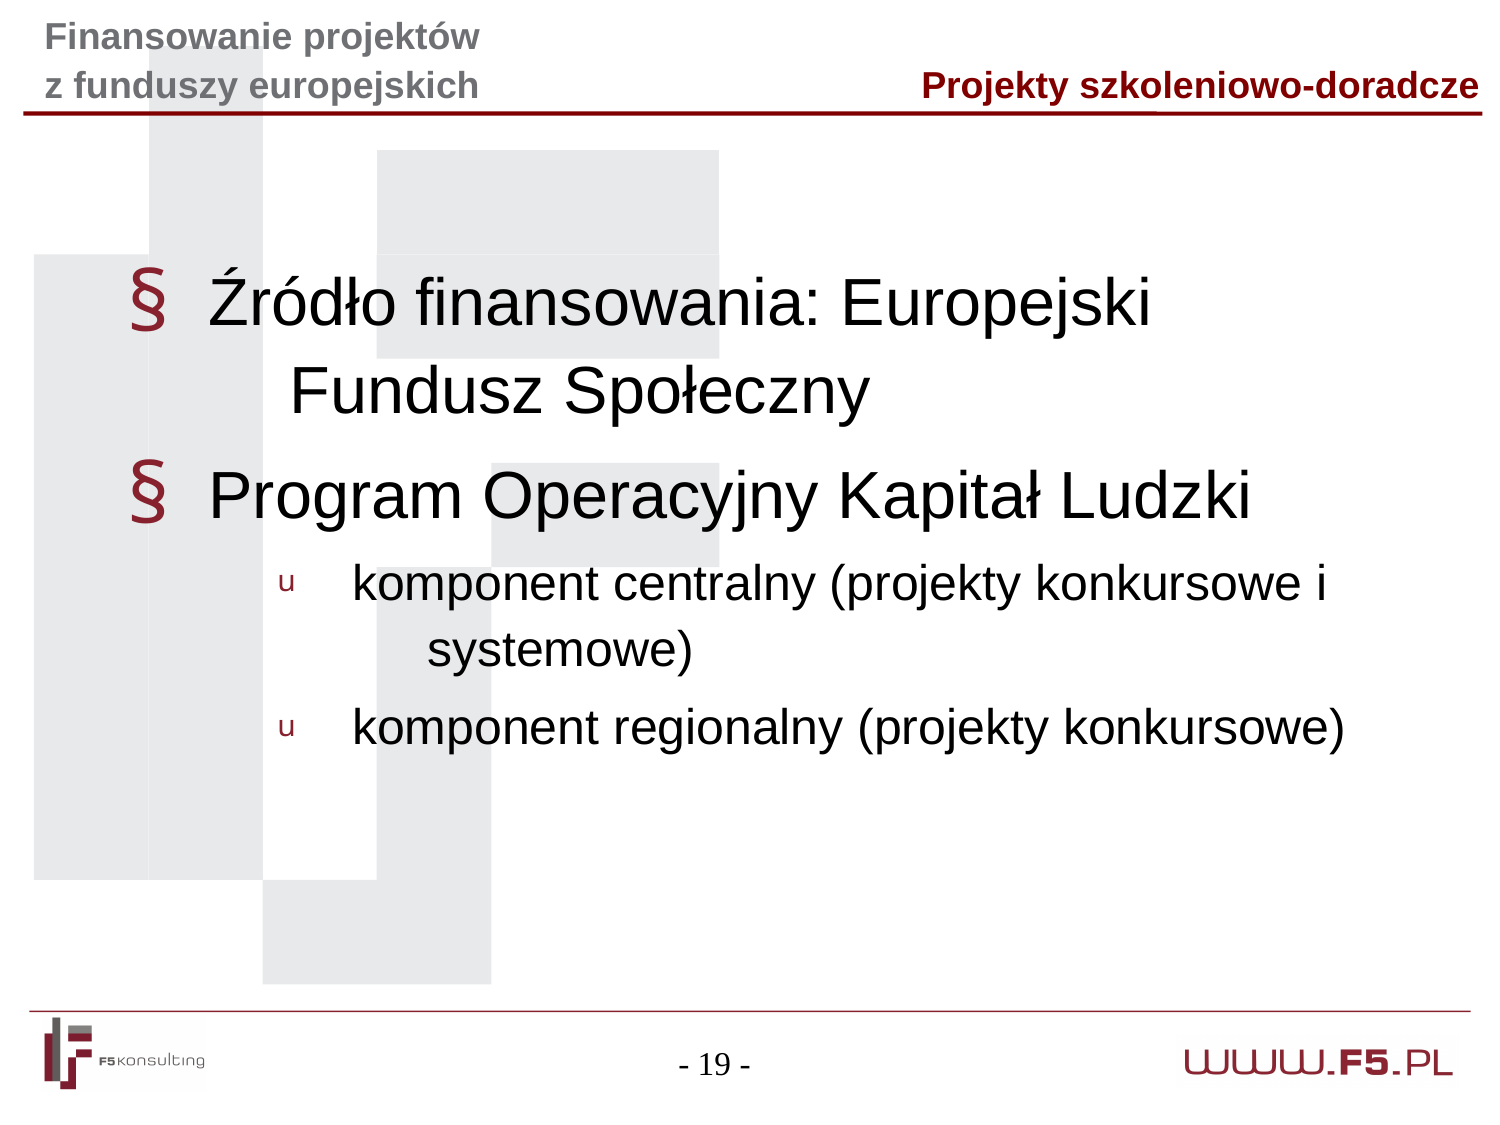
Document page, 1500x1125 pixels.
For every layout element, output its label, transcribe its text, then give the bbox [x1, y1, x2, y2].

text_box Finansowanie projektów z funduszy europejskich Projekty szkoleniowo-doradcze [29, 0, 1500, 106]
list Źródło finansowania: Europejski Fundusz Społeczny Program Operacyjny Kapitał Ludzki komponent centralny (projekty konkursowe i systemowe) komponent regionalny (projekty konkursowe) [112, 243, 1435, 846]
text_box - - [655, 1034, 774, 1091]
